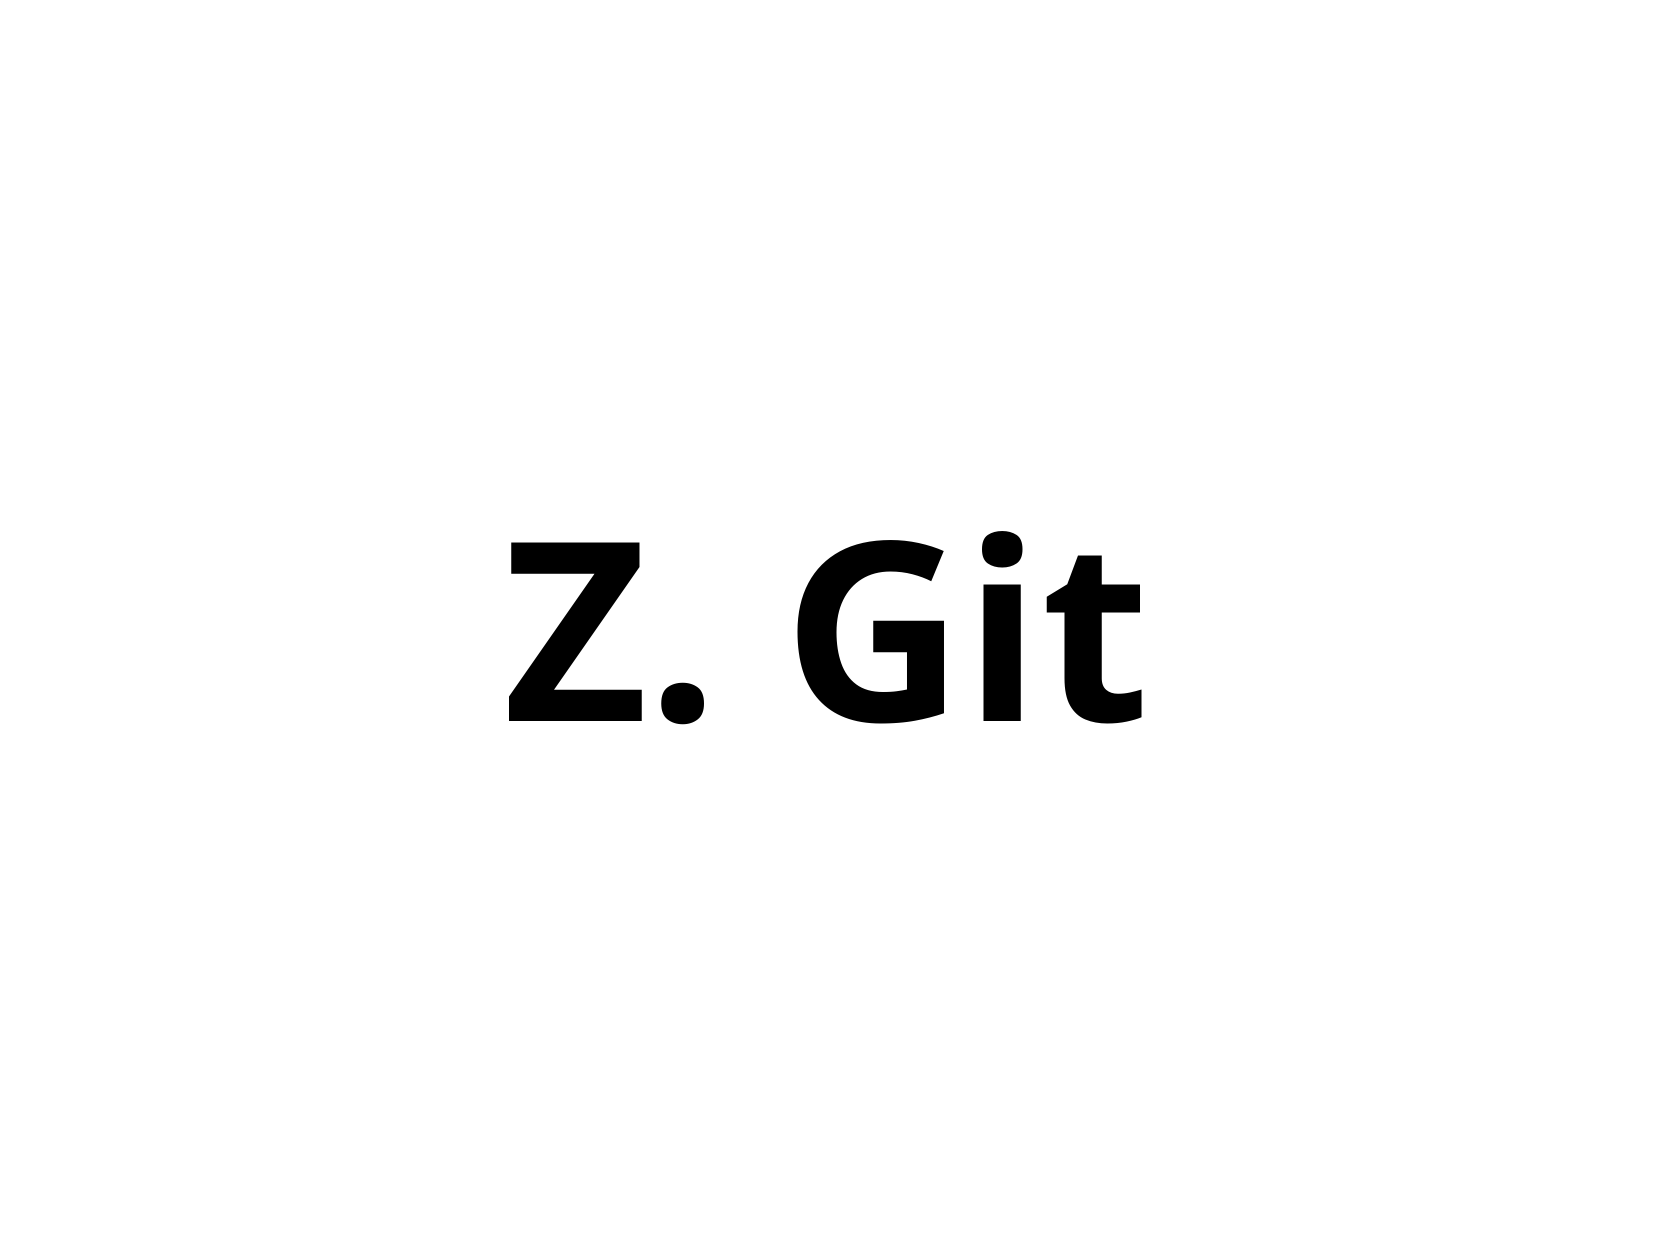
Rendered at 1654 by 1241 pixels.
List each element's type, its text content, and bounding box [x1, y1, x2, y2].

title Z. Git [82, 49, 1571, 1201]
